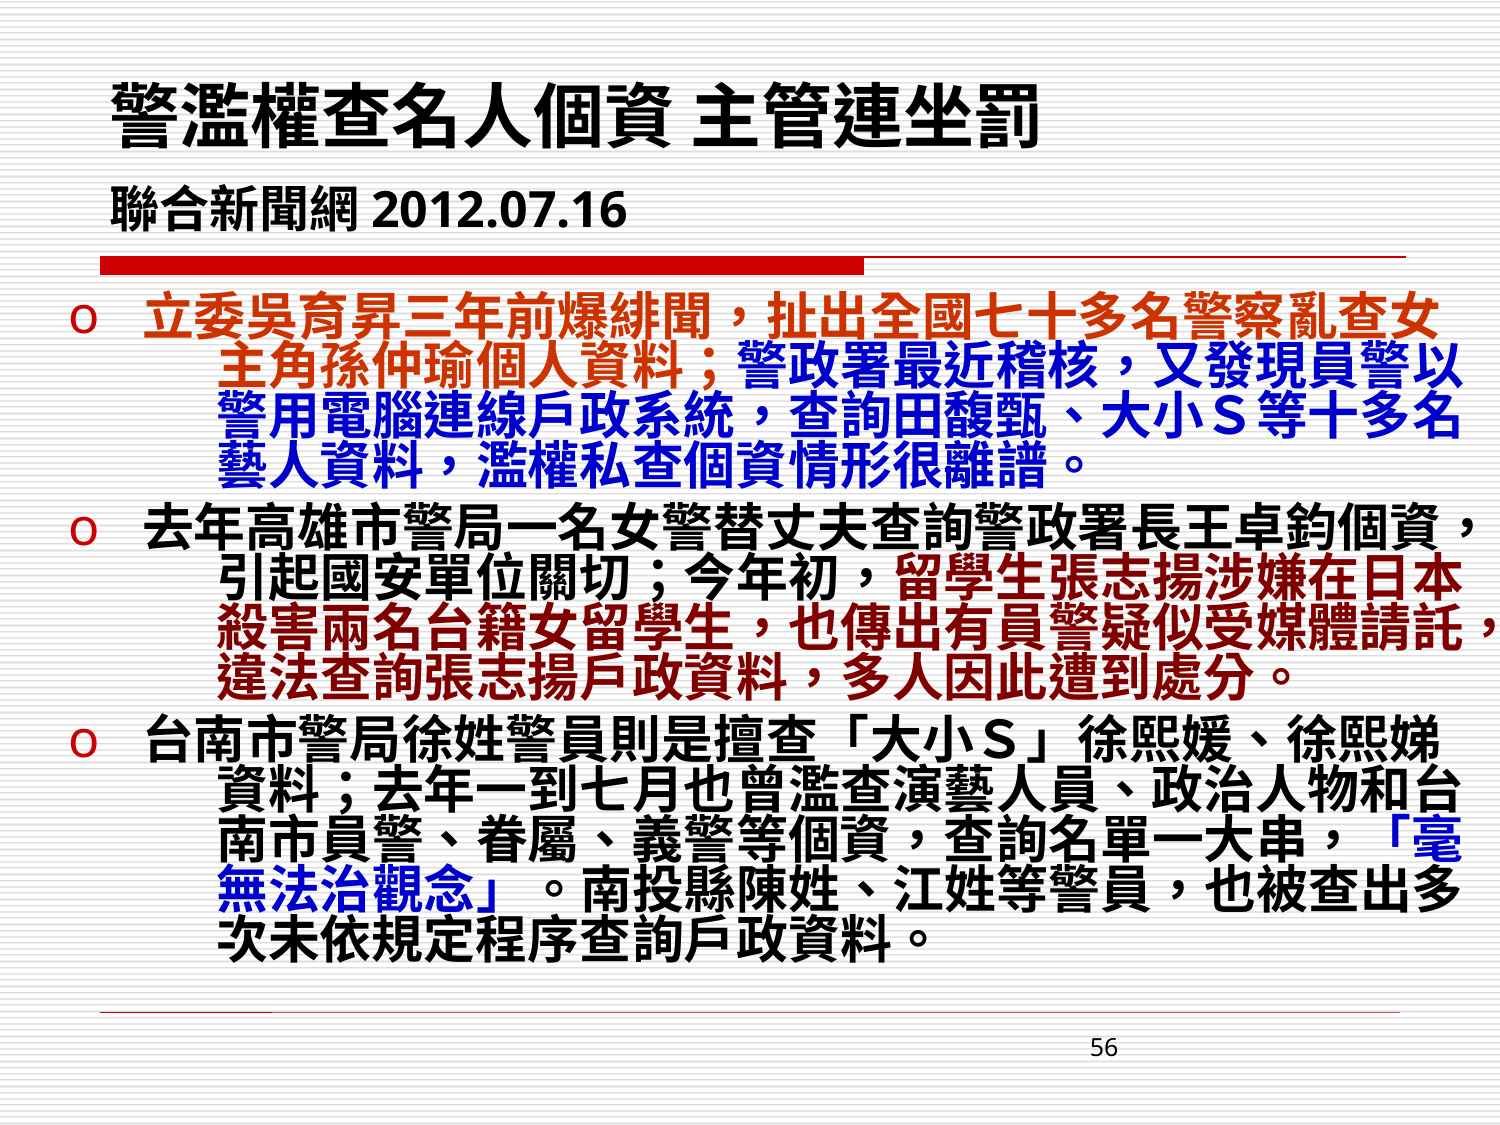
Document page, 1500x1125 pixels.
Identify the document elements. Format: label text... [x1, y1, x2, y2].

text_box [1074, 1024, 1400, 1103]
list 立委吳育昇三年前爆緋聞，扯出全國七十多名警察亂查女主角孫仲瑜個人資料；警政署最近稽核，又發現員警以警用電腦連線戶政系統，查詢田馥甄、大小Ｓ等十多名藝人資料，濫權私查個資情形很離譜。 去年高雄市警局一名女警替丈夫查詢警政署長王卓鈞個資，引起國安單位關切；今年初，留學生張志揚涉嫌在日本殺害兩名台籍女留學生，也傳出有員警疑似受媒體請託，違法查詢張志揚戶政資料，多人因此遭到處分。 台南市警局徐姓警員則是擅查「大小Ｓ」徐熙媛、徐熙娣資料；去年一到七月也曾濫查演藝人員、政治人物和台南市員警、眷屬、義警等個資，查詢名單一大串，「毫無法治觀念」。南投縣陳姓、江姓等警員，也被查出多次未依規定程序查詢戶政資料。 [53, 287, 1500, 988]
title 警濫權查名人個資 主管連坐罰 聯合新聞網2012.07.16 [94, 50, 1407, 250]
